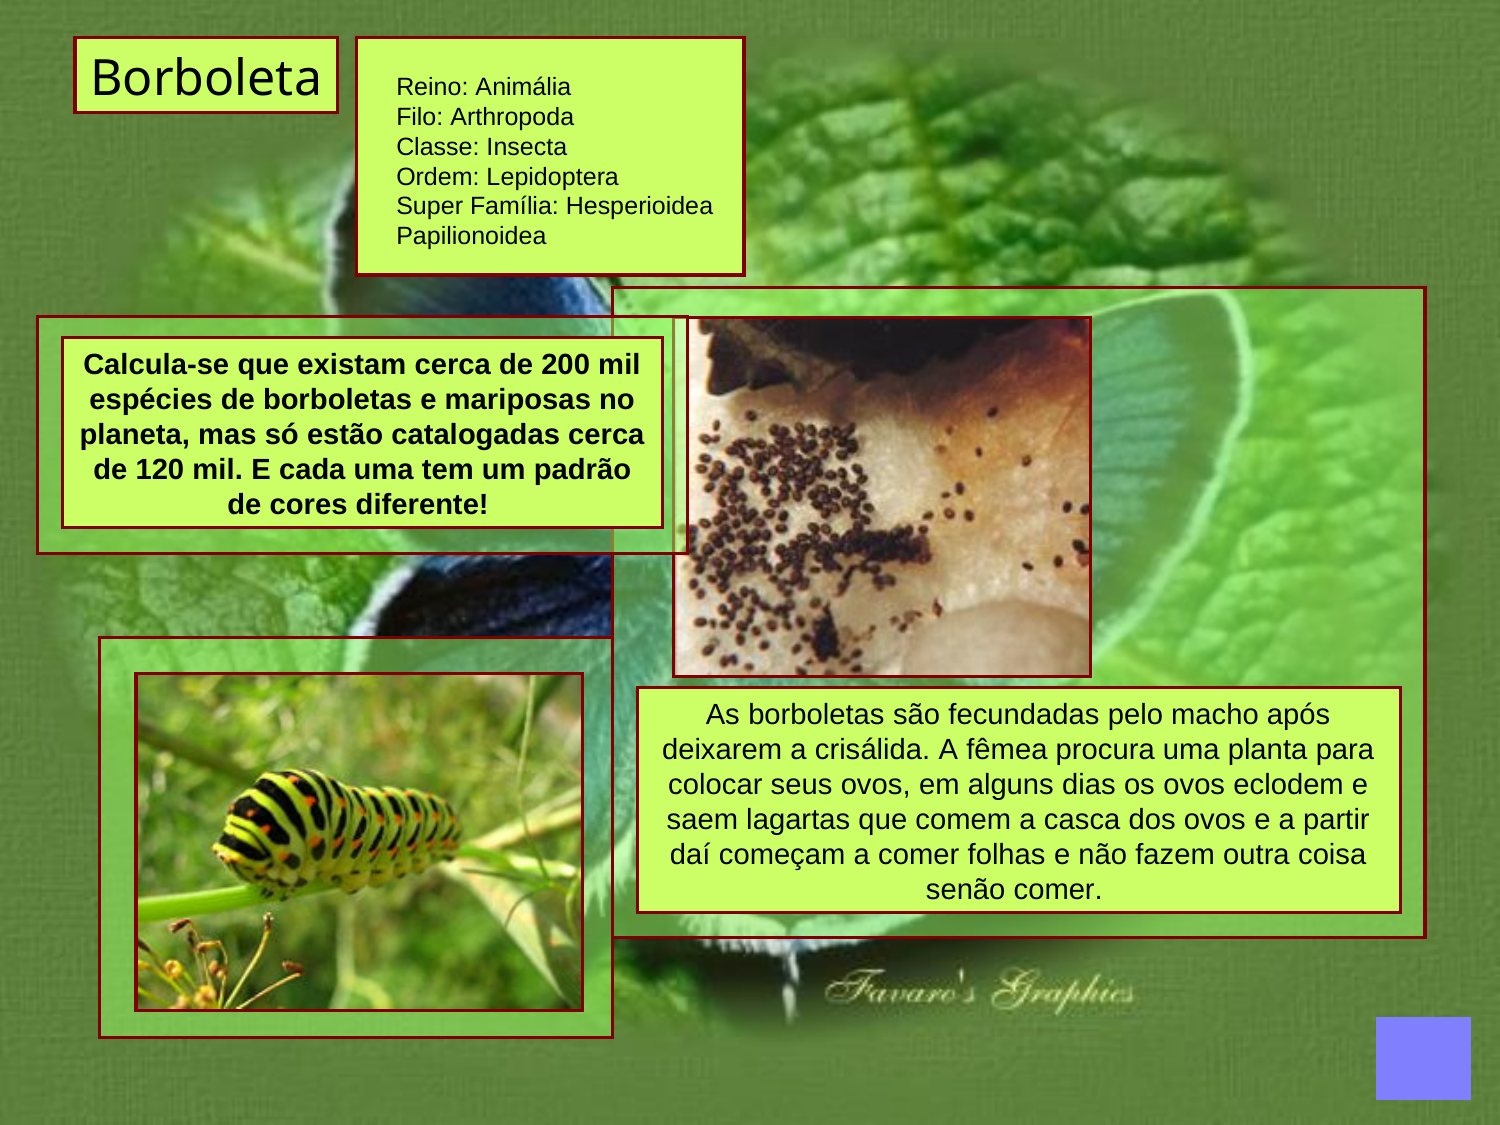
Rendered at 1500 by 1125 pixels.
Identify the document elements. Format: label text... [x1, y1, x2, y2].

text_box Calcula-se que existam cerca de 200 mil espécies de borboletas e mariposas no planeta, mas só estão catalogadas cerca de 120 mil. E cada uma tem um padrão de cores diferente! [62, 337, 663, 528]
text_box Reino: Animália Filo: Arthropoda Classe: Insecta Ordem: Lepidoptera Super Família: Hesperioidea Papilionoidea [381, 62, 763, 258]
text_box Borboleta [74, 37, 338, 113]
text_box [37, 287, 1426, 1038]
picture [0, 0, 1500, 1125]
text_box [356, 37, 745, 276]
text_box As borboletas são fecundadas pelo macho após deixarem a crisálida. A fêmea procura uma planta para colocar seus ovos, em alguns dias os ovos eclodem e saem lagartas que comem a casca dos ovos e a partir daí começam a comer folhas e não fazem outra coisa senão comer. [637, 687, 1401, 913]
